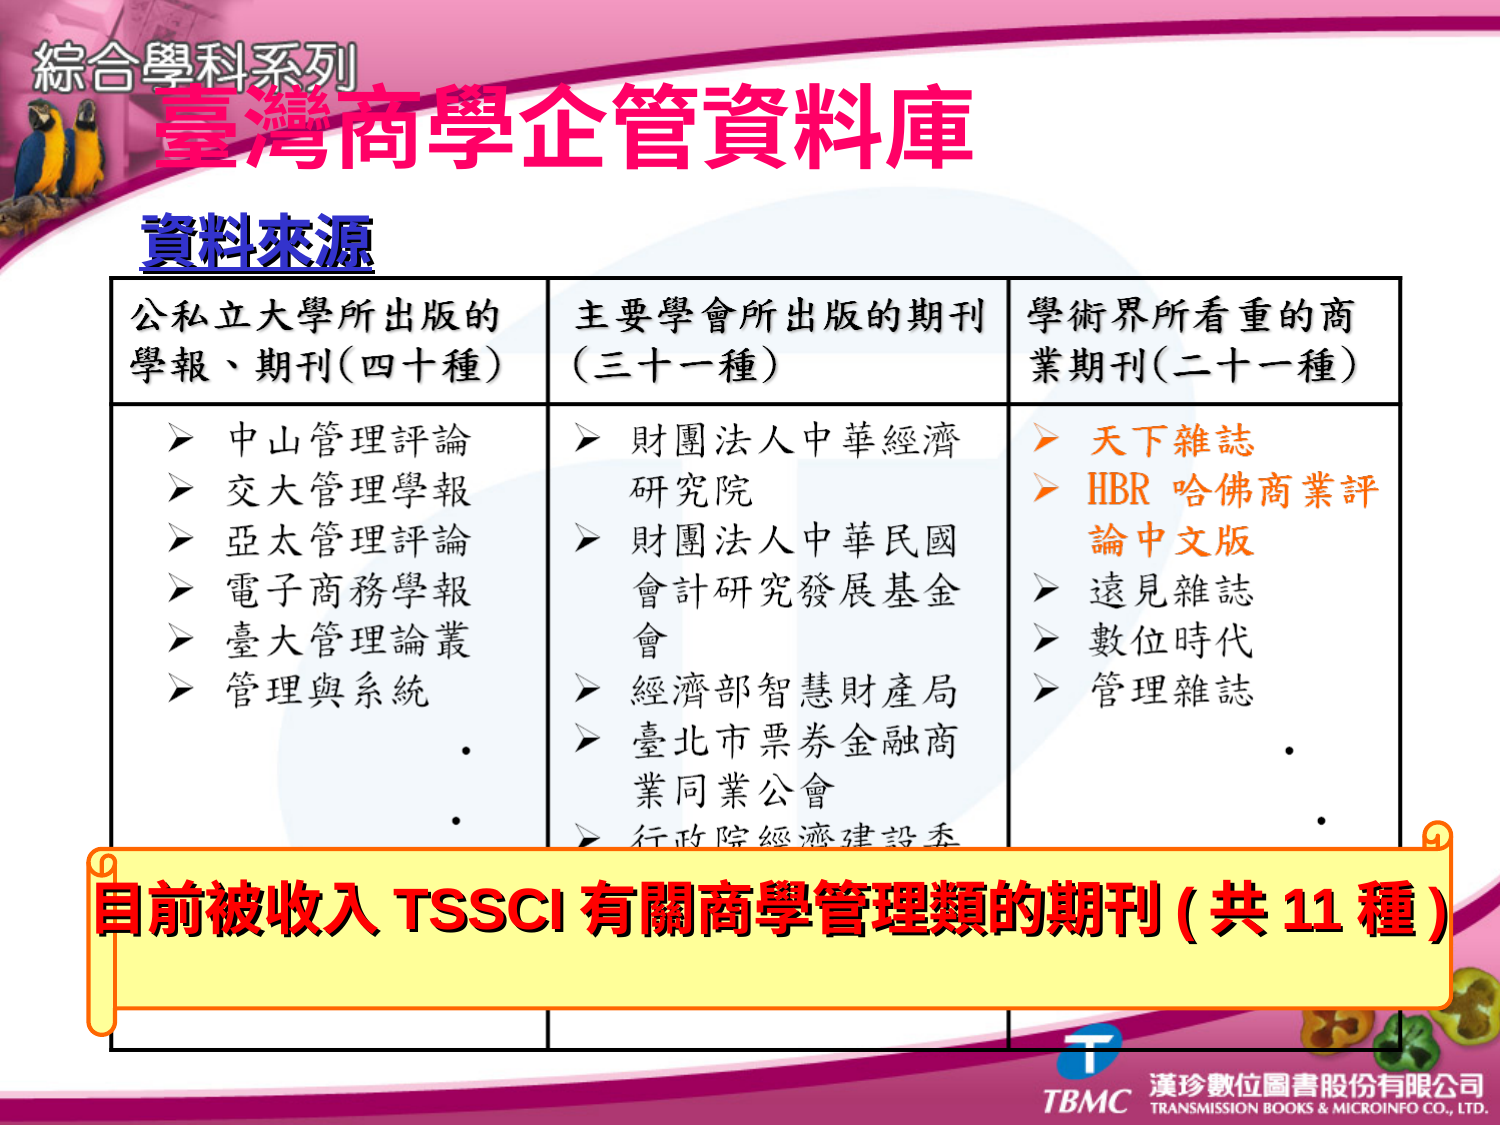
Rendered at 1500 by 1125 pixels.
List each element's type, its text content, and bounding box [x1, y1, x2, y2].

picture [99, 1009, 1412, 1062]
picture [99, 266, 1412, 849]
title 臺灣商學企管資料庫 [135, 31, 1411, 219]
text_box 目前被收入TSSCI有關商學管理類的期刊(共11種) [88, 822, 1452, 1035]
text_box 資料來源 [123, 196, 388, 266]
